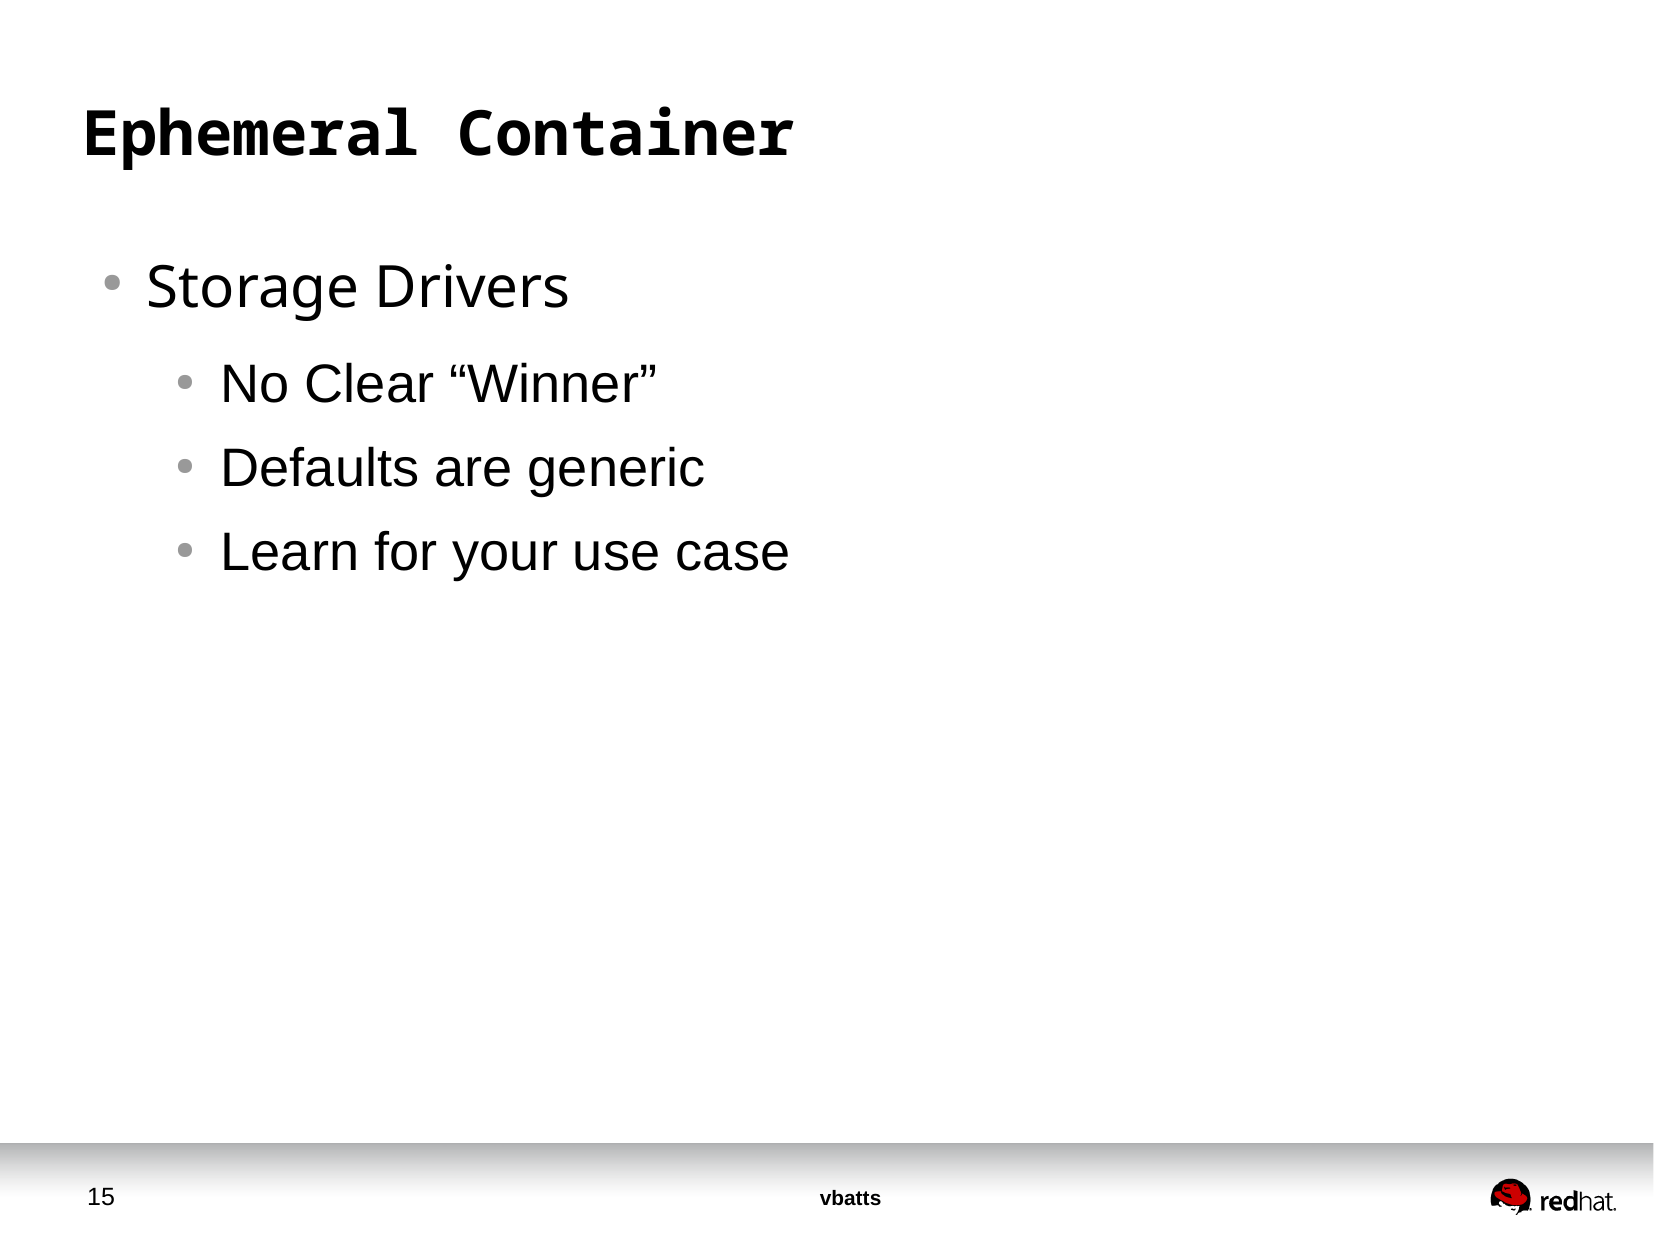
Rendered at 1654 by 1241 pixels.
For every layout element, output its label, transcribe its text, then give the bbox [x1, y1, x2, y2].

list Storage Drivers No Clear “Winner” Defaults are generic Learn for your use case [86, 244, 1576, 1039]
picture [0, 1143, 1654, 1241]
title Ephemeral Container [82, 37, 1571, 226]
